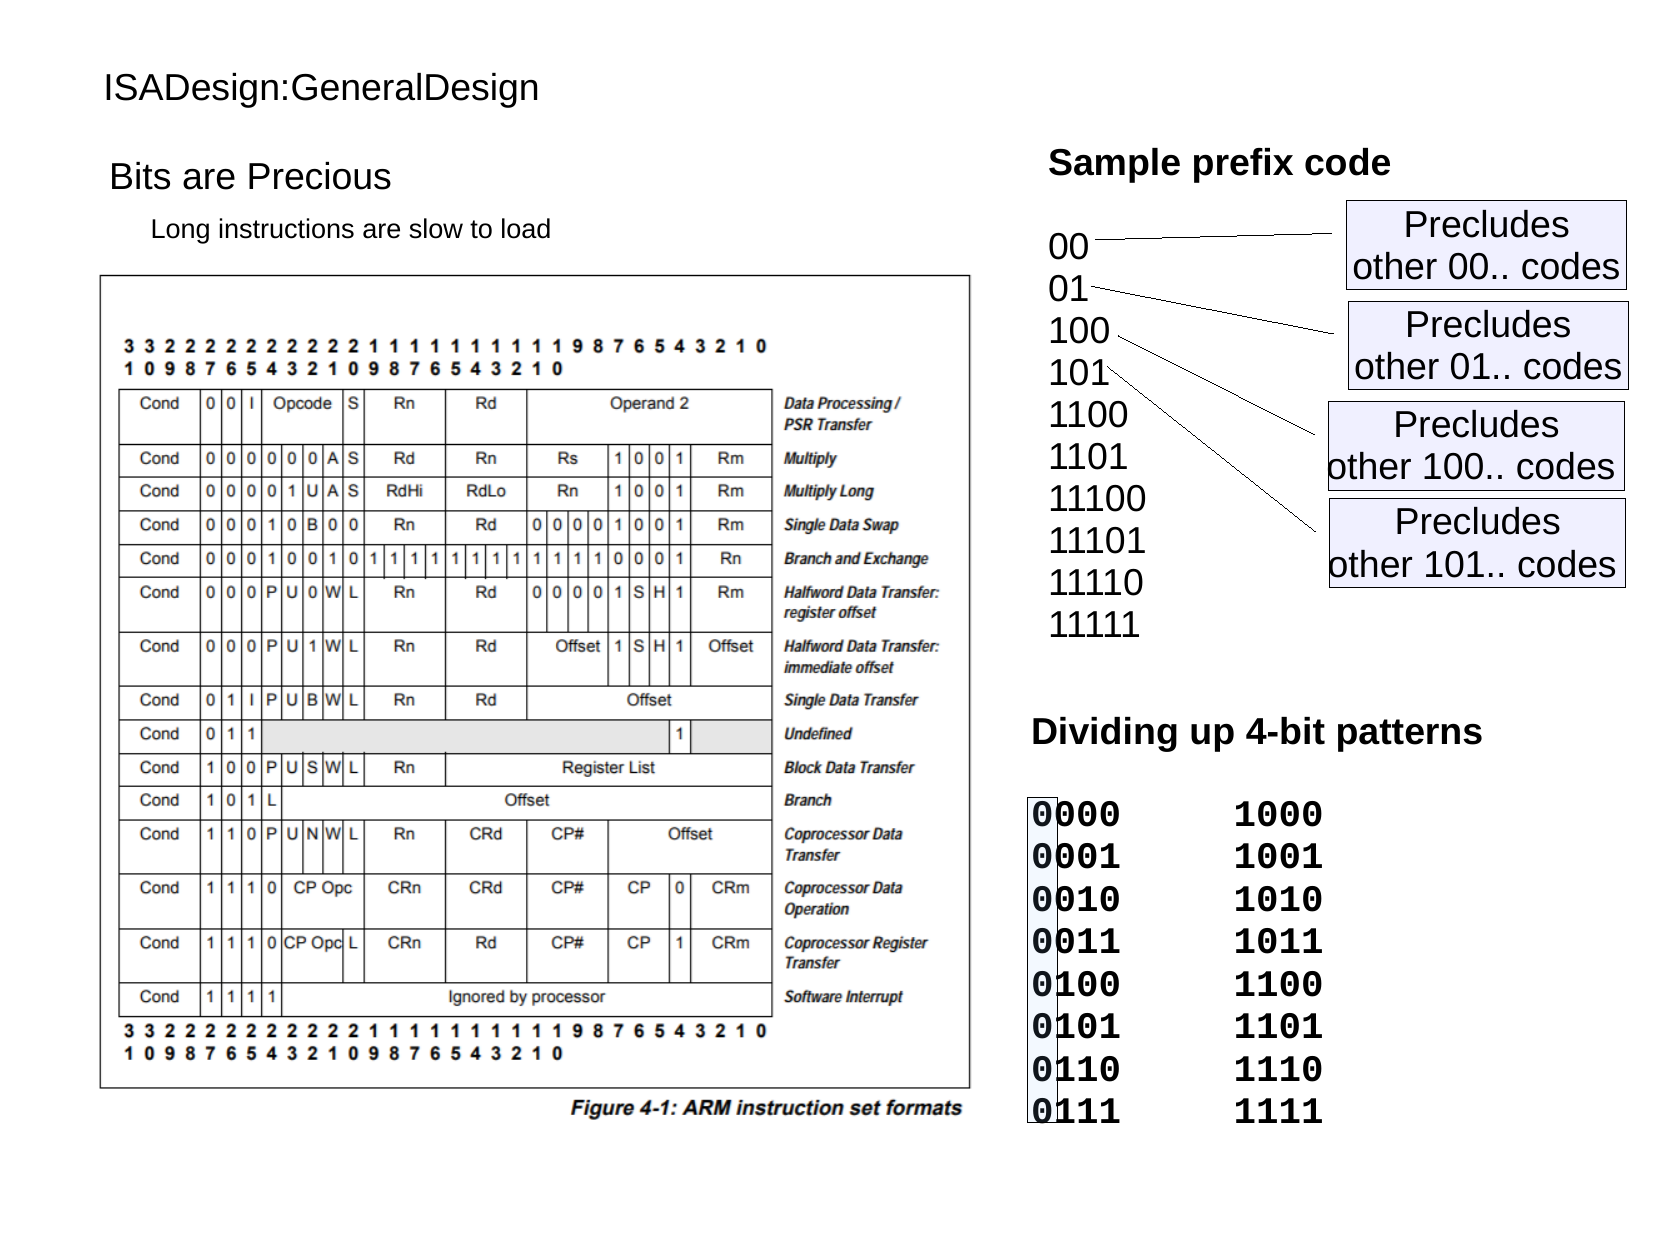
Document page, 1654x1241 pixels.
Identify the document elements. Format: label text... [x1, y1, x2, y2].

text_box Precludes other 00.. codes [1346, 201, 1627, 289]
text_box Sample prefix code 00 01 100 101 1100 1101 11100 11101 11110 11111 [1033, 133, 1407, 655]
text_box Bits are Precious [94, 147, 408, 205]
picture [86, 265, 1004, 1125]
text_box ISADesign:GeneralDesign [88, 59, 555, 116]
text_box [1027, 797, 1058, 1123]
text_box Precludes other 100.. codes [1329, 402, 1624, 490]
text_box Dividing up 4-bit patterns 0000 1000 0001 1001 0010 1010 0011 1011 0100 1100 0101 1101 0110 1110 0111 1111 [1016, 703, 1498, 1145]
text_box Precludes other 101.. codes [1330, 499, 1625, 587]
text_box Precludes other 01.. codes [1348, 301, 1629, 390]
text_box Long instructions are slow to load [135, 206, 566, 252]
